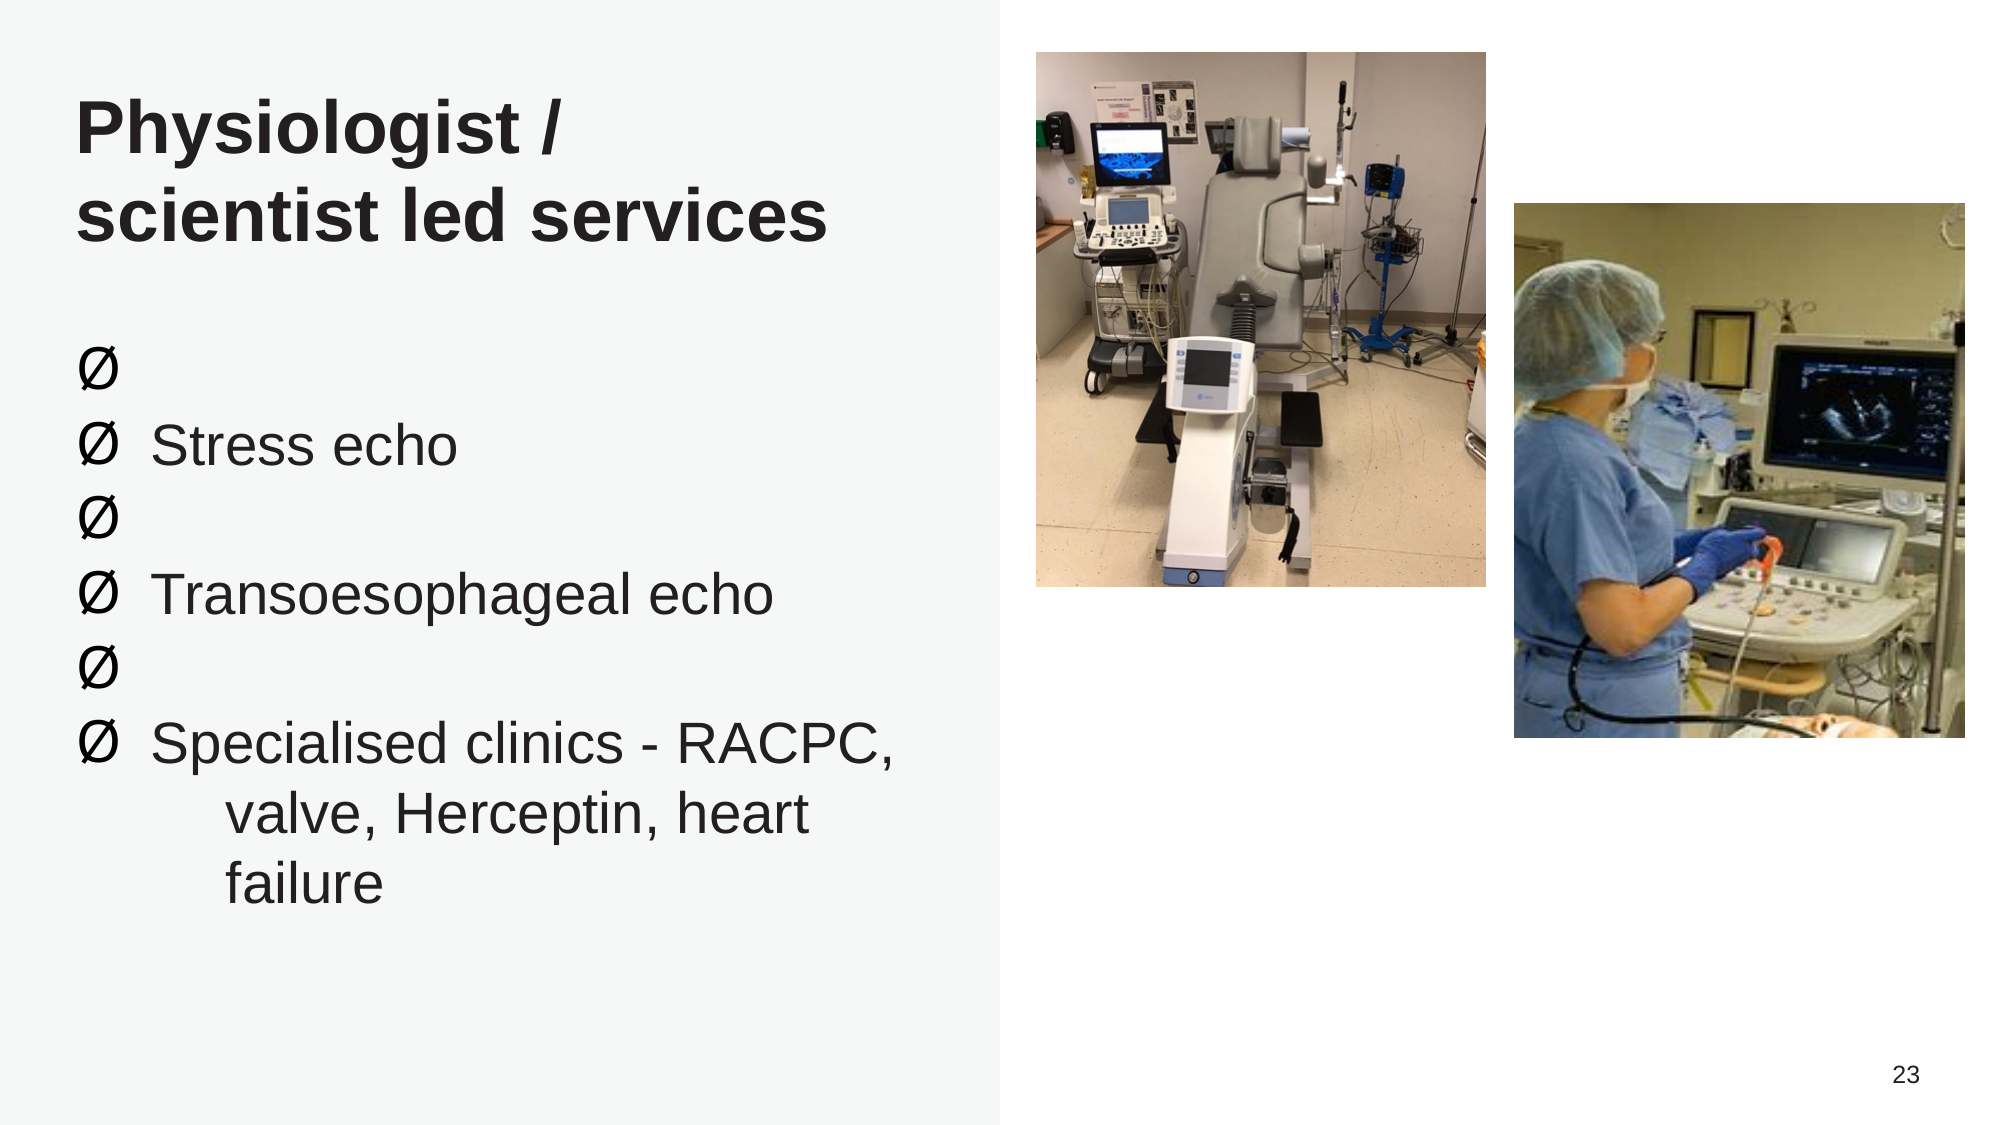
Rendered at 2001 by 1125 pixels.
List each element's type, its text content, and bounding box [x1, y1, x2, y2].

picture [1036, 203, 1965, 1094]
picture [1036, 53, 1486, 588]
text_box Stress echo Transoesophageal echo Specialised clinics - RACPC, valve, Herceptin, heart failure [60, 320, 931, 876]
title Physiologist / scientist led services [60, 73, 867, 298]
